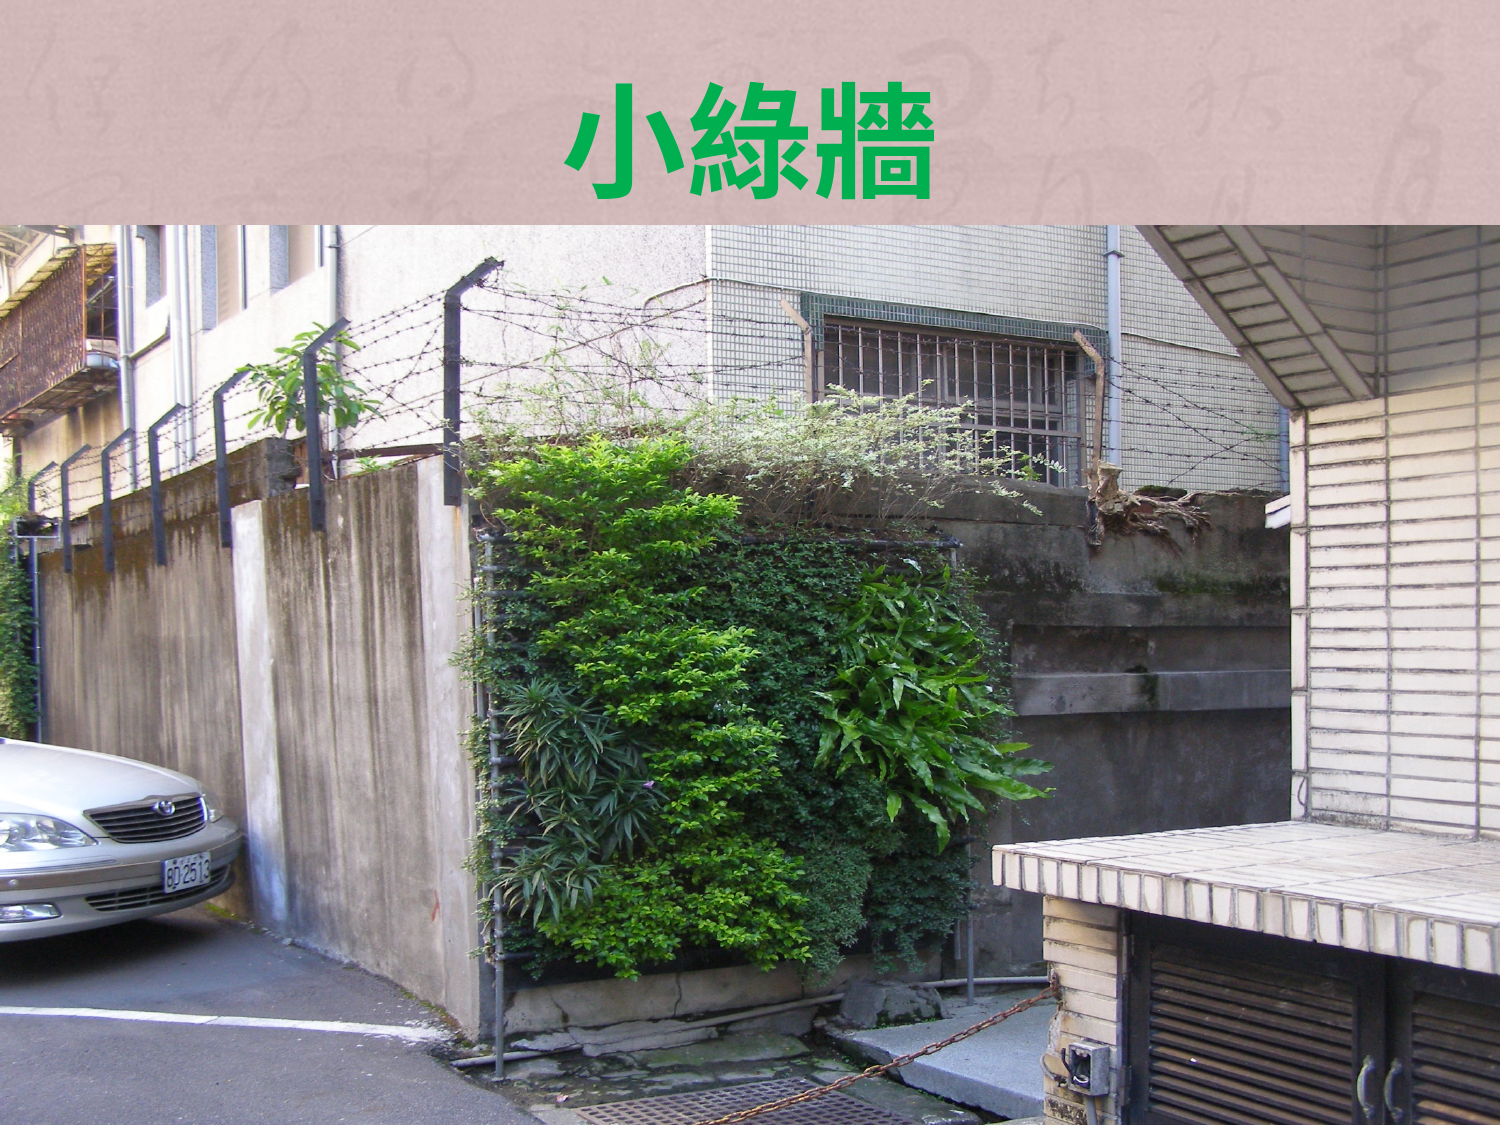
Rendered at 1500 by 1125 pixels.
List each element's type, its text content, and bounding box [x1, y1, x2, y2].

picture [0, 0, 1500, 1125]
title 小綠牆 [75, 45, 1425, 225]
